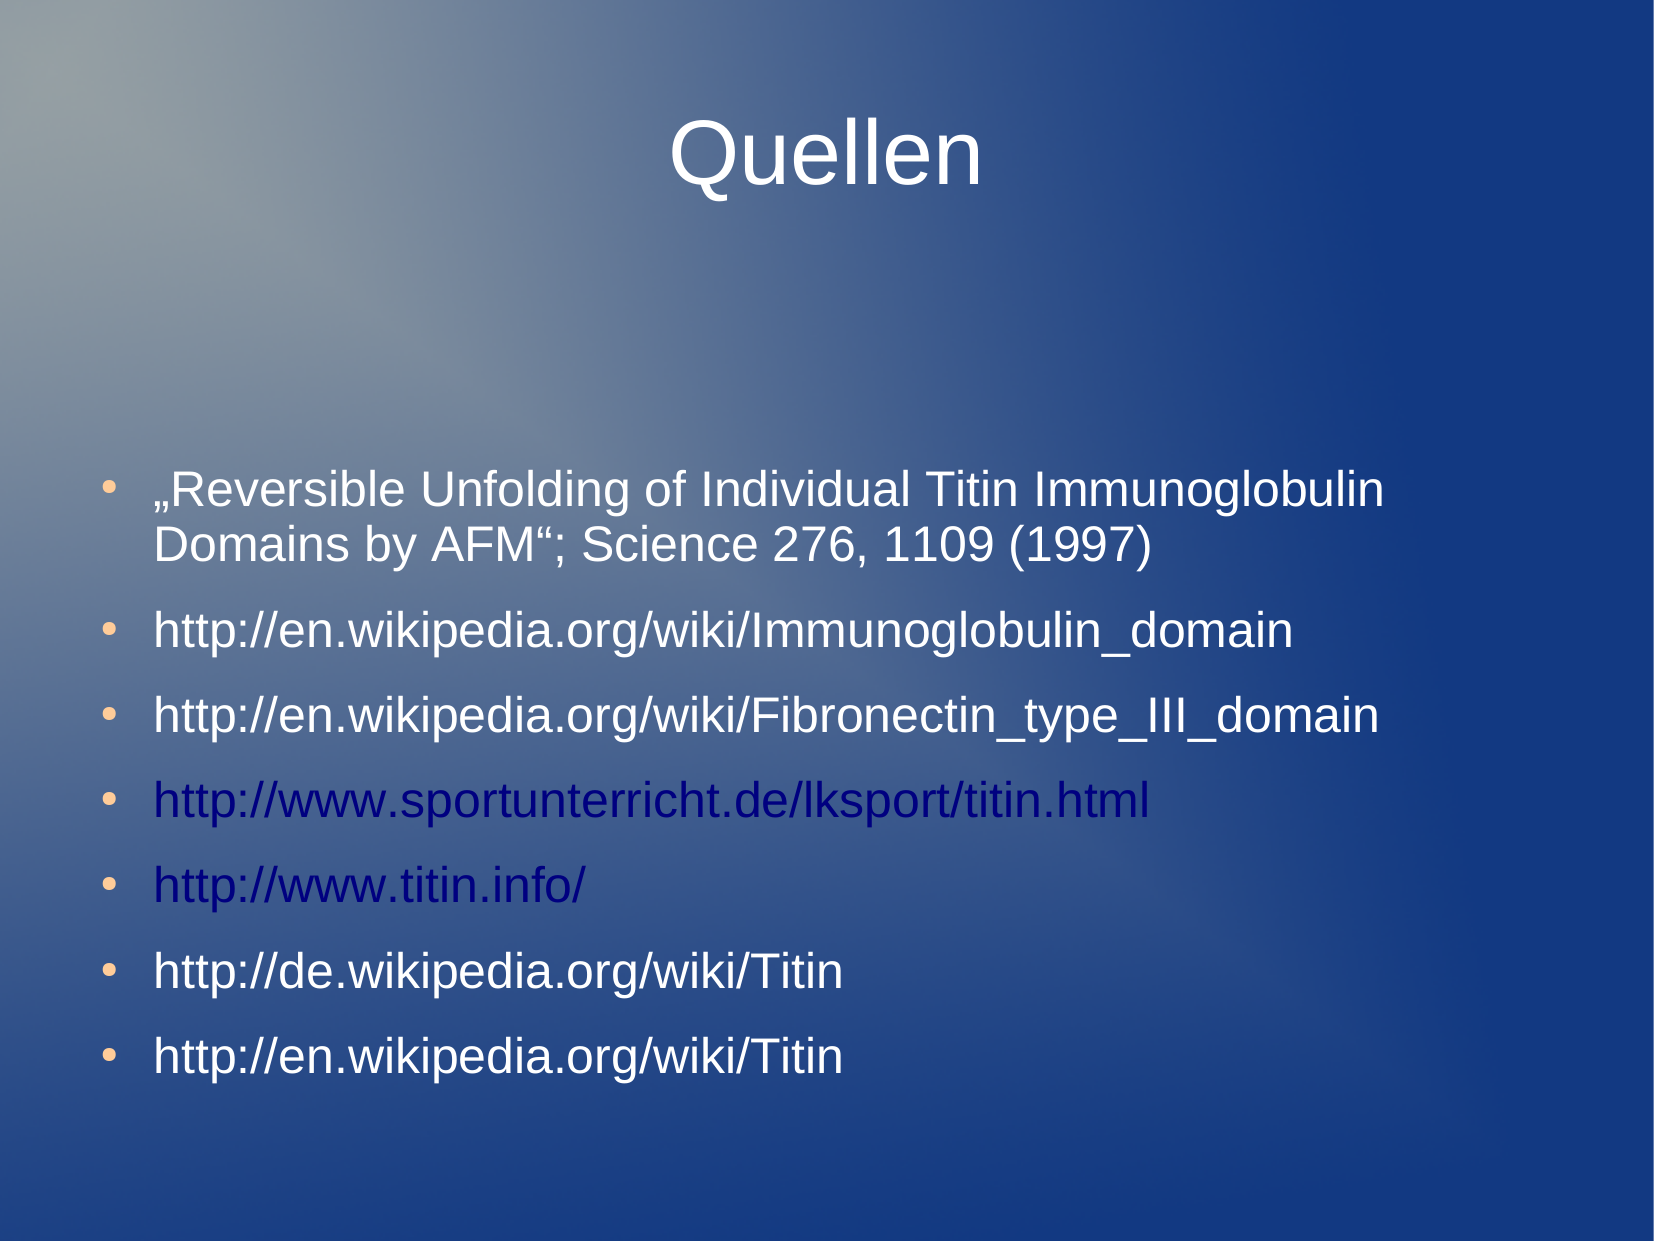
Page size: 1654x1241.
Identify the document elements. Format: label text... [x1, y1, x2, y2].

picture [0, 0, 1654, 1241]
title Quellen [82, 49, 1571, 257]
list „Reversible Unfolding of Individual Titin Immunoglobulin Domains by AFM“; Science 276, 1109 (1997) http://en.wikipedia.org/wiki/Immunoglobulin_domain http://en.wikipedia.org/wiki/Fibronectin_type_III_domain http://www.sportunterricht.de/lksport/titin.html http://www.titin.info/ http://de.wikipedia.org/wiki/Titin http://en.wikipedia.org/wiki/Titin [82, 290, 1571, 1109]
